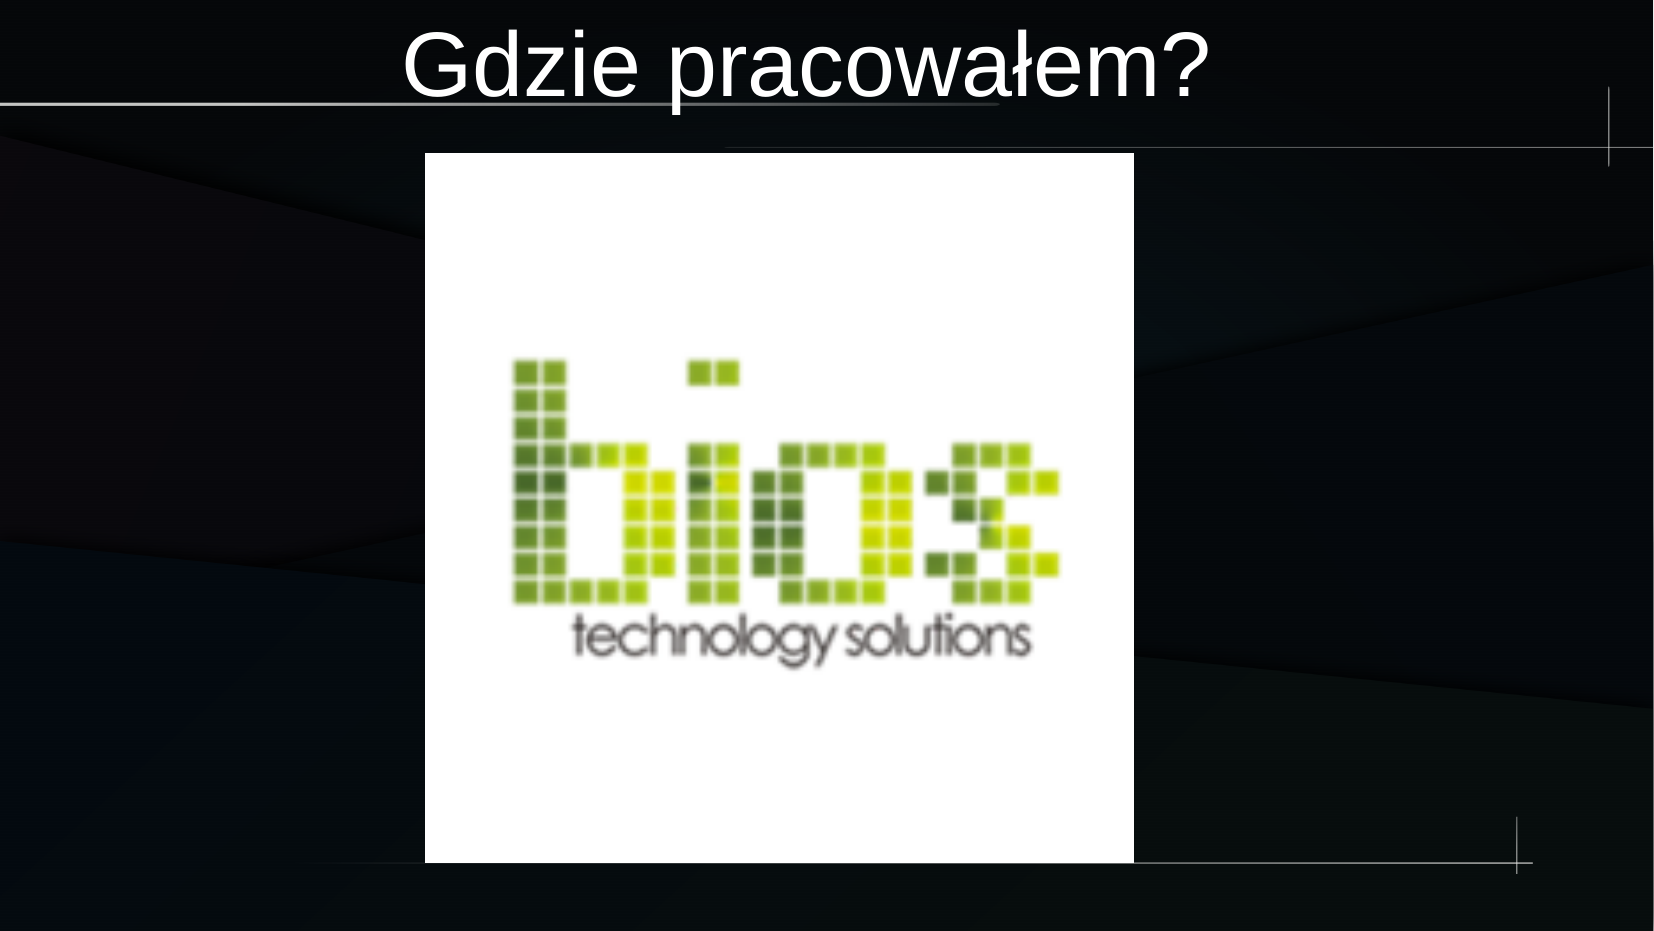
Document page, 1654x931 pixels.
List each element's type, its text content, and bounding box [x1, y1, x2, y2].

picture [0, 0, 1654, 931]
title Gdzie pracowałem? [401, 11, 1276, 119]
